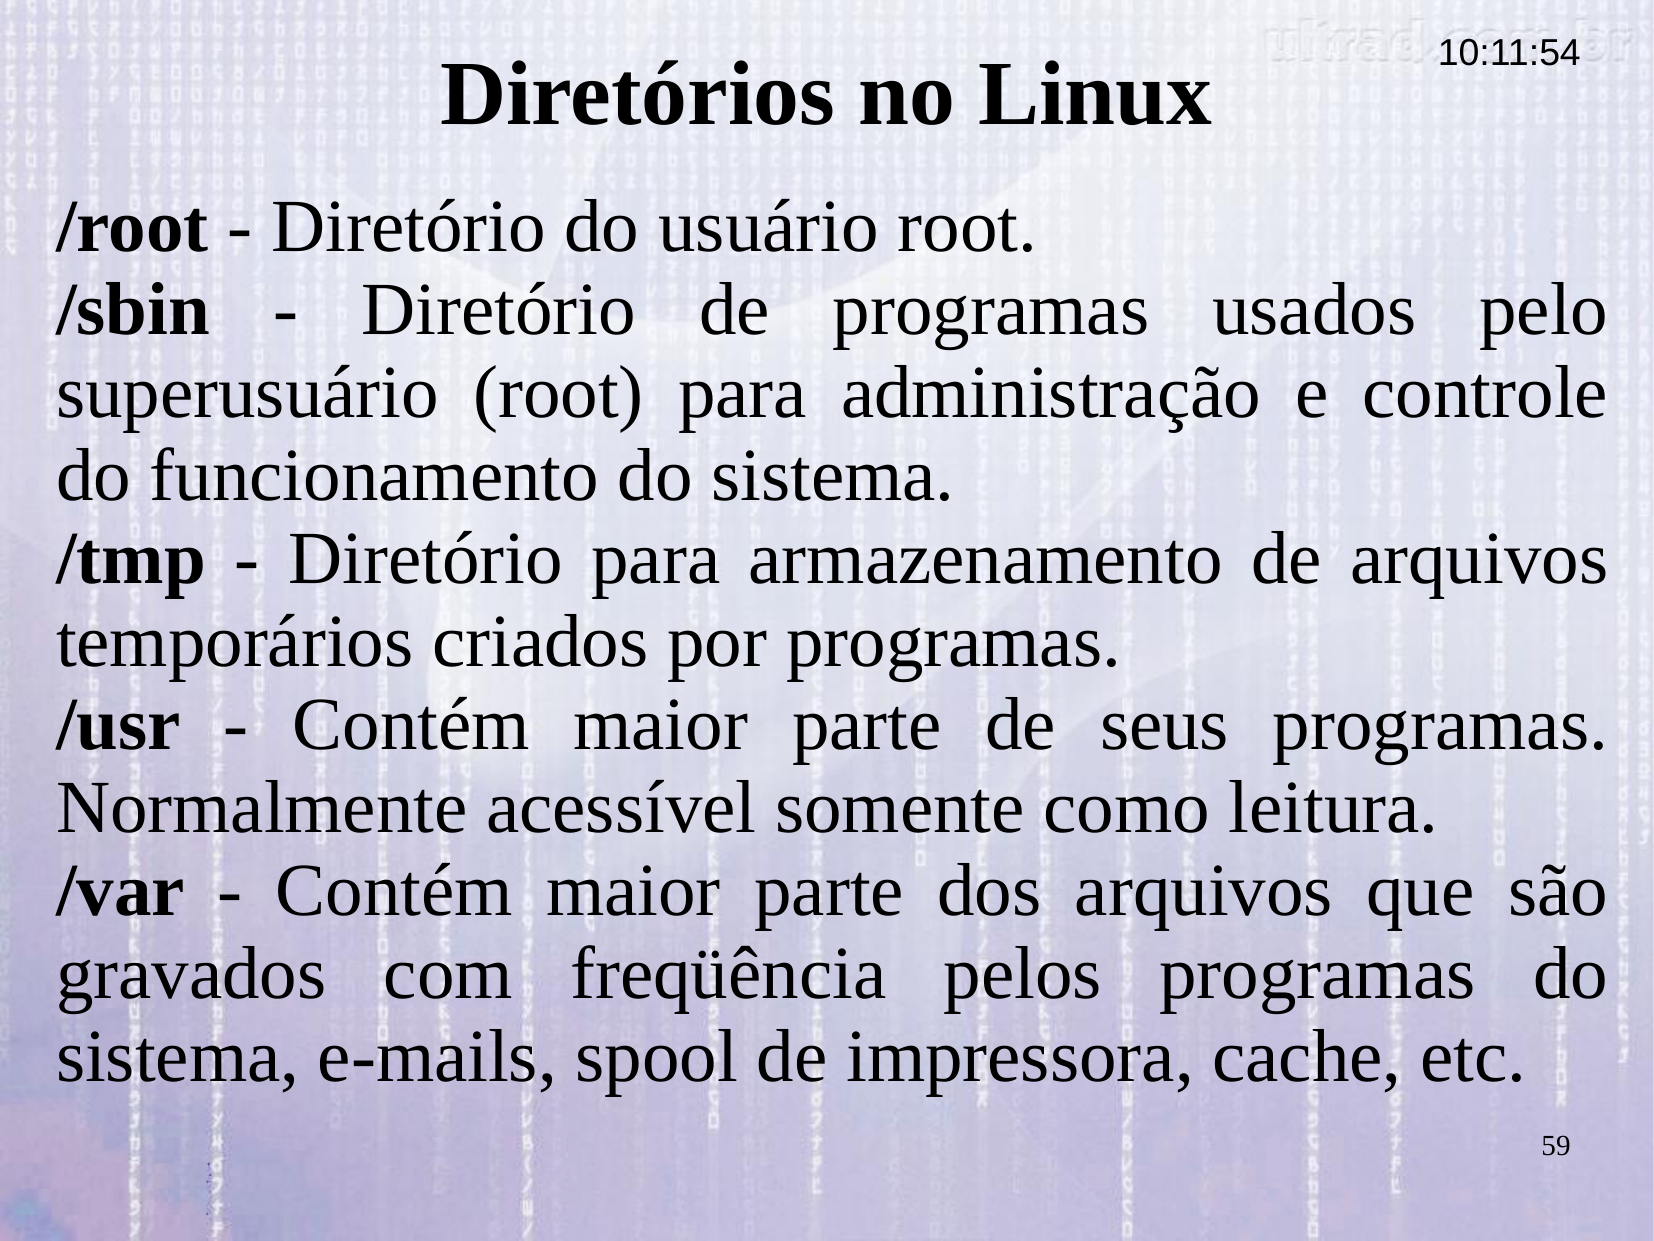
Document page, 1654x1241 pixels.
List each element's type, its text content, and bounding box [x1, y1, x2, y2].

text_box /root - Diretório do usuário root. /sbin - Diretório de programas usados pelo superusuário (root) para administração e controle do funcionamento do sistema. /tmp - Diretório para armazenamento de arquivos temporários criados por programas. /usr - Contém maior parte de seus programas. Normalmente acessível somente como leitura. /var - Contém maior parte dos arquivos que são gravados com freqüência pelos programas do sistema, e-mails, spool de impressora, cache, etc. [41, 177, 1625, 1226]
text_box Diretórios no Linux [29, 35, 1625, 171]
picture [0, 0, 1654, 1241]
text_box 10:53:41 [1423, 23, 1631, 94]
